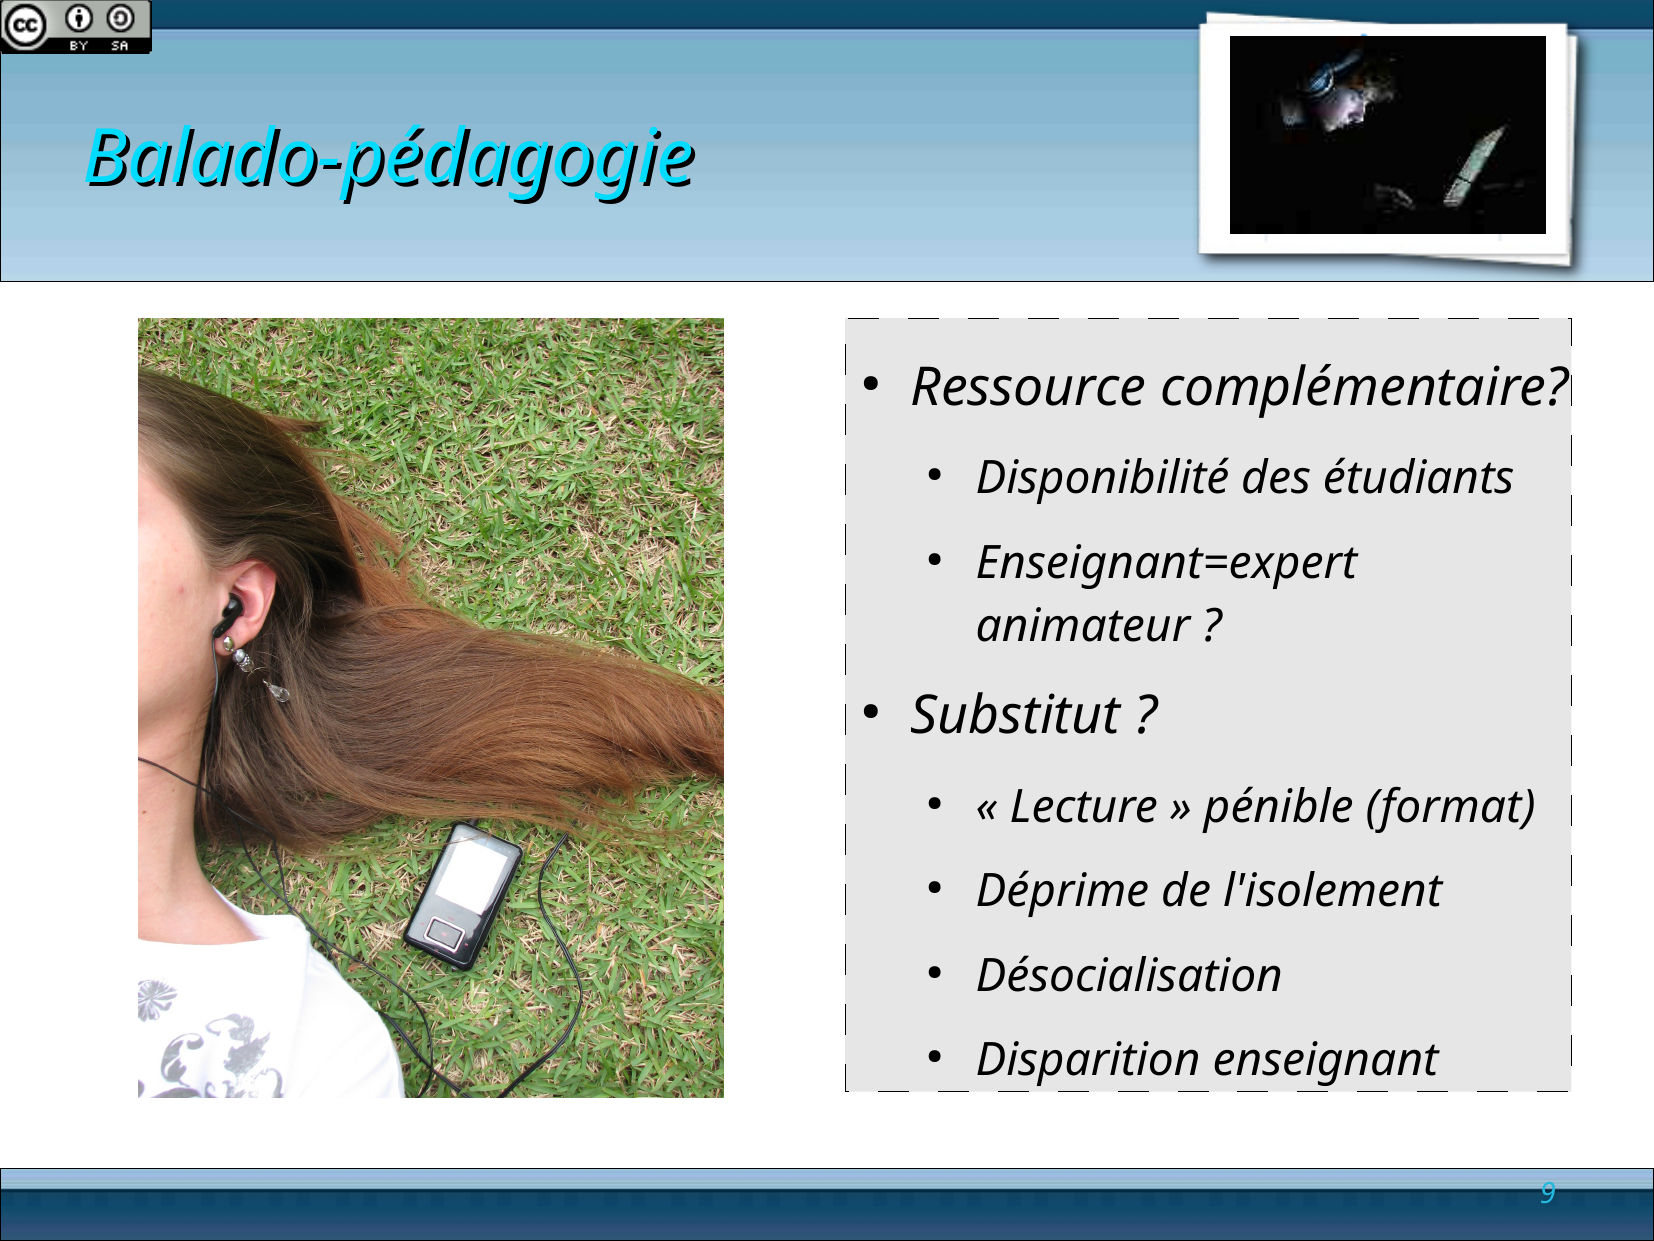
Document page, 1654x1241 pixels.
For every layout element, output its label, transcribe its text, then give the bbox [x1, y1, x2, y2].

list Ressource complémentaire? Disponibilité des étudiants Enseignant=expert animateur ? Substitut ? « Lecture » pénible (format) Déprime de l'isolement Désocialisation Disparition enseignant [845, 318, 1572, 1092]
title Balado-pédagogie [82, 49, 1188, 257]
picture [138, 318, 724, 1098]
picture [1, 1169, 1653, 1240]
picture [0, 0, 1653, 292]
